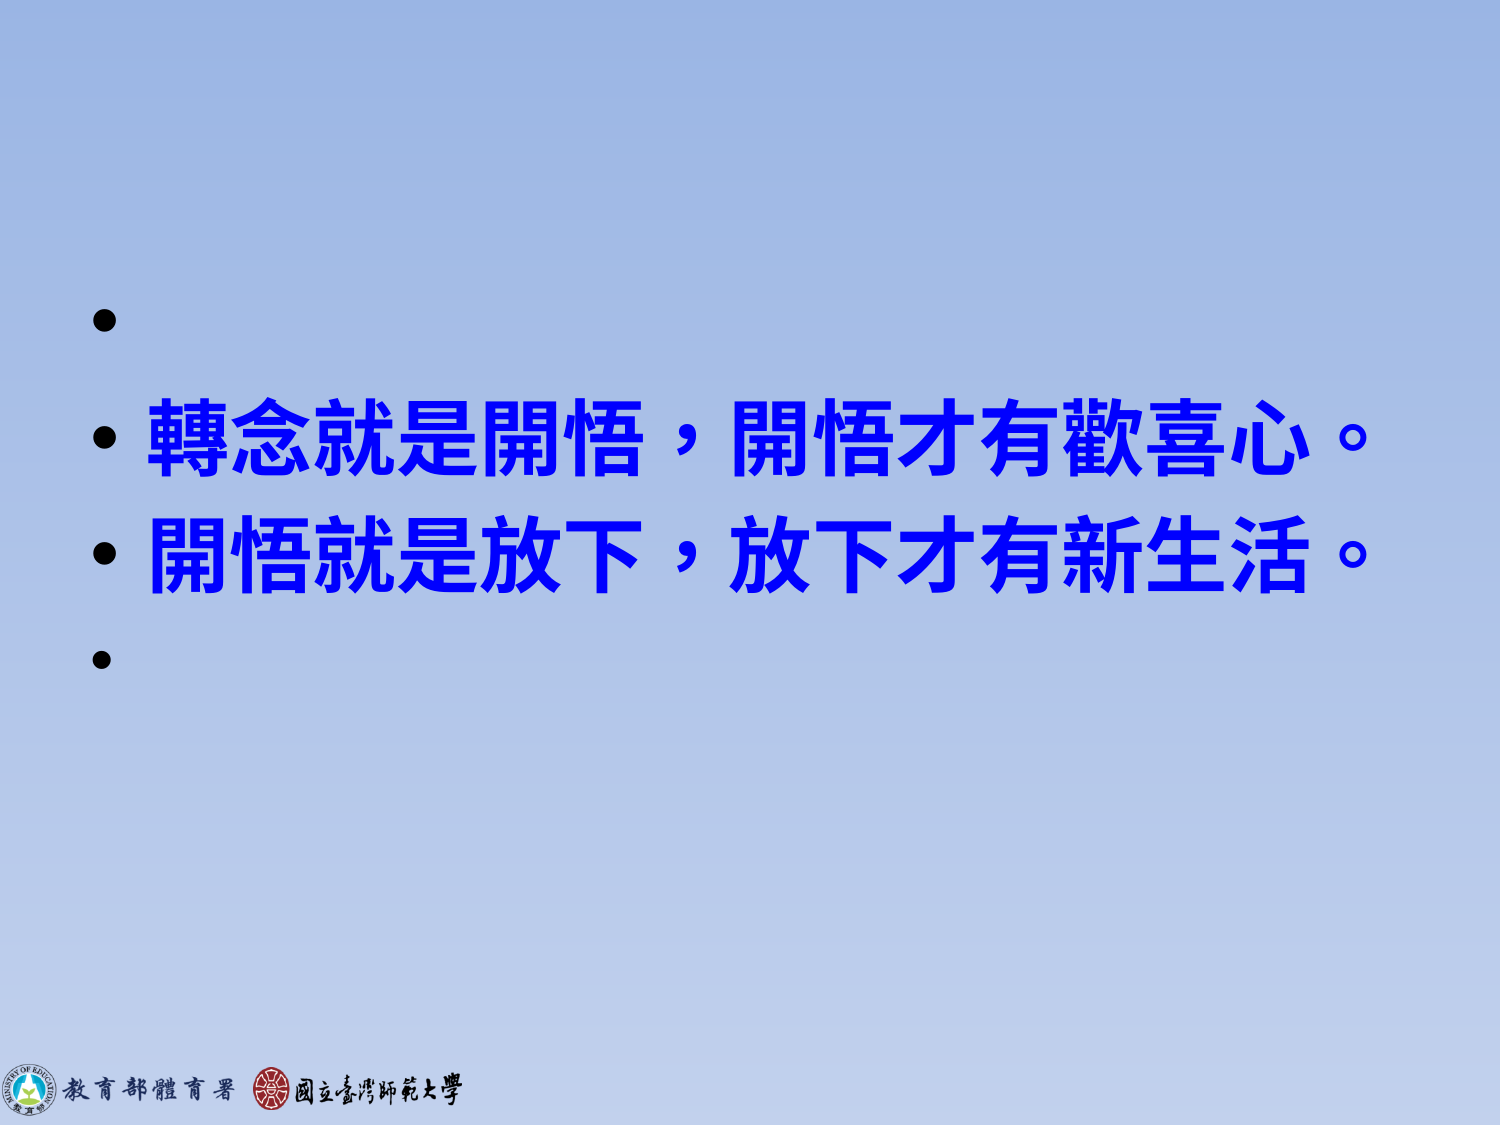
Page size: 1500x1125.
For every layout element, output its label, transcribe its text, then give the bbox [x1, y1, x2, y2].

list 轉念就是開悟，開悟才有歡喜心。 開悟就是放下，放下才有新生活。 [75, 262, 1426, 1005]
